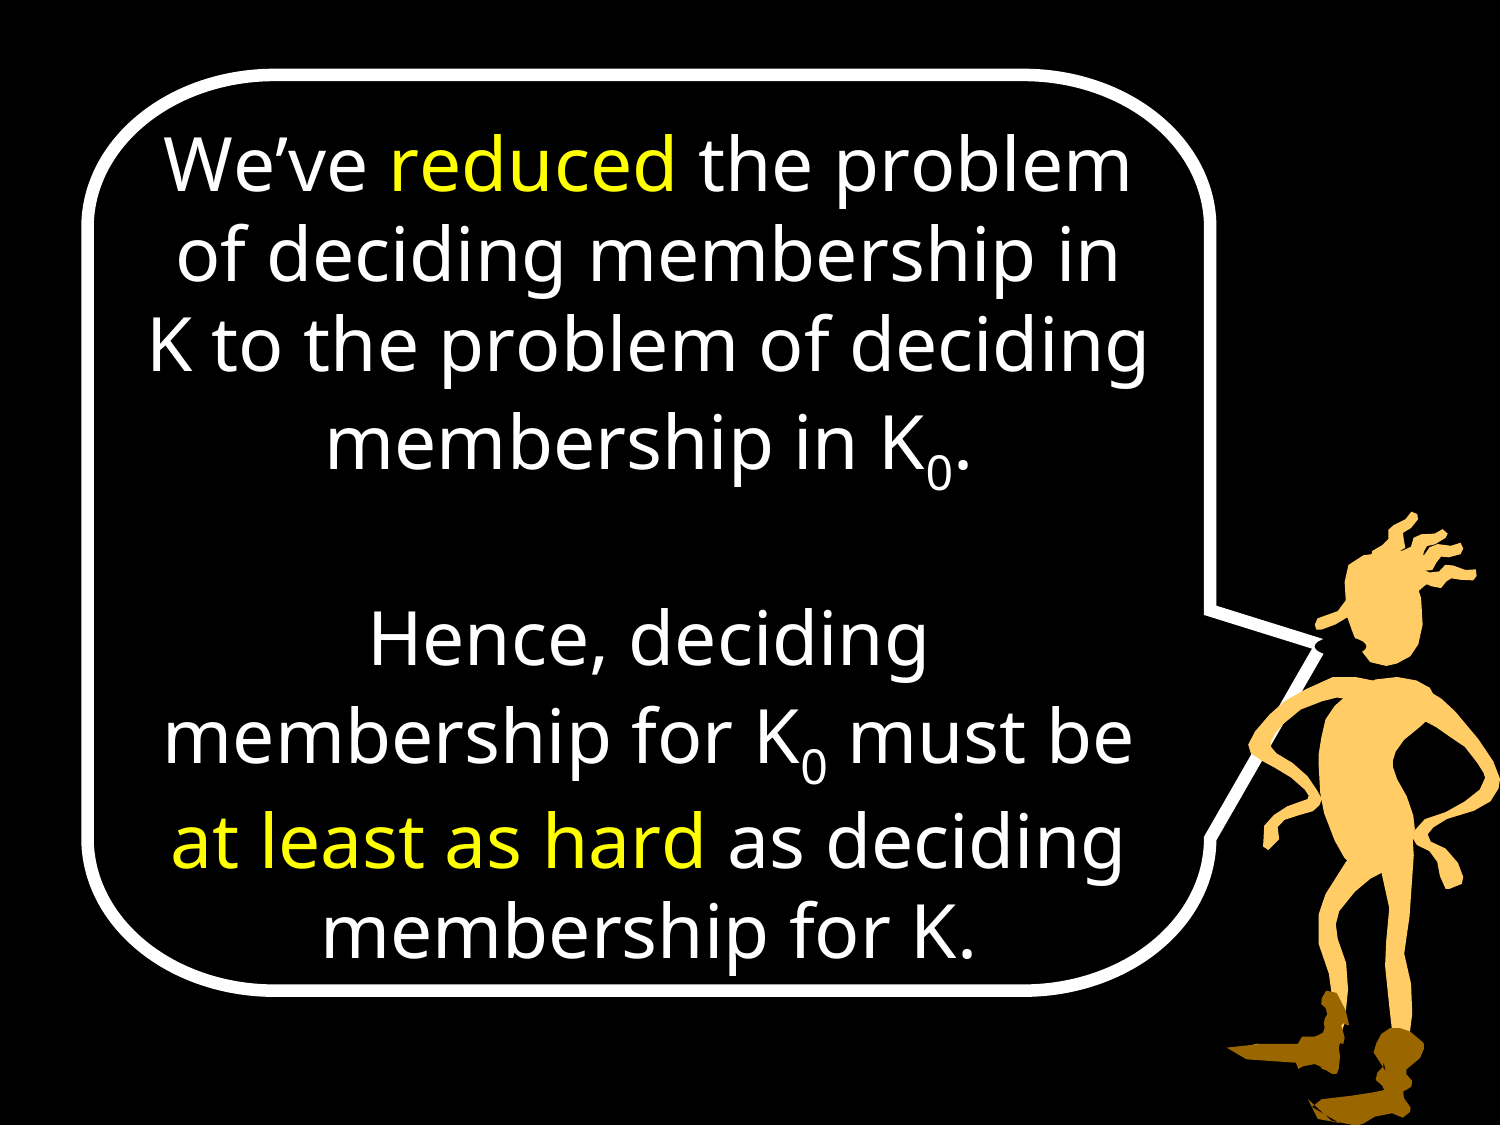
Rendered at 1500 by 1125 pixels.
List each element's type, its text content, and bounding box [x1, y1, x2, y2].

text_box [1226, 677, 1500, 1125]
text_box [1314, 511, 1477, 666]
text_box We’ve reduced the problem of deciding membership in K to the problem of deciding membership in K0. Hence, deciding membership for K0 must be at least as hard as deciding membership for K. [87, 74, 1318, 991]
